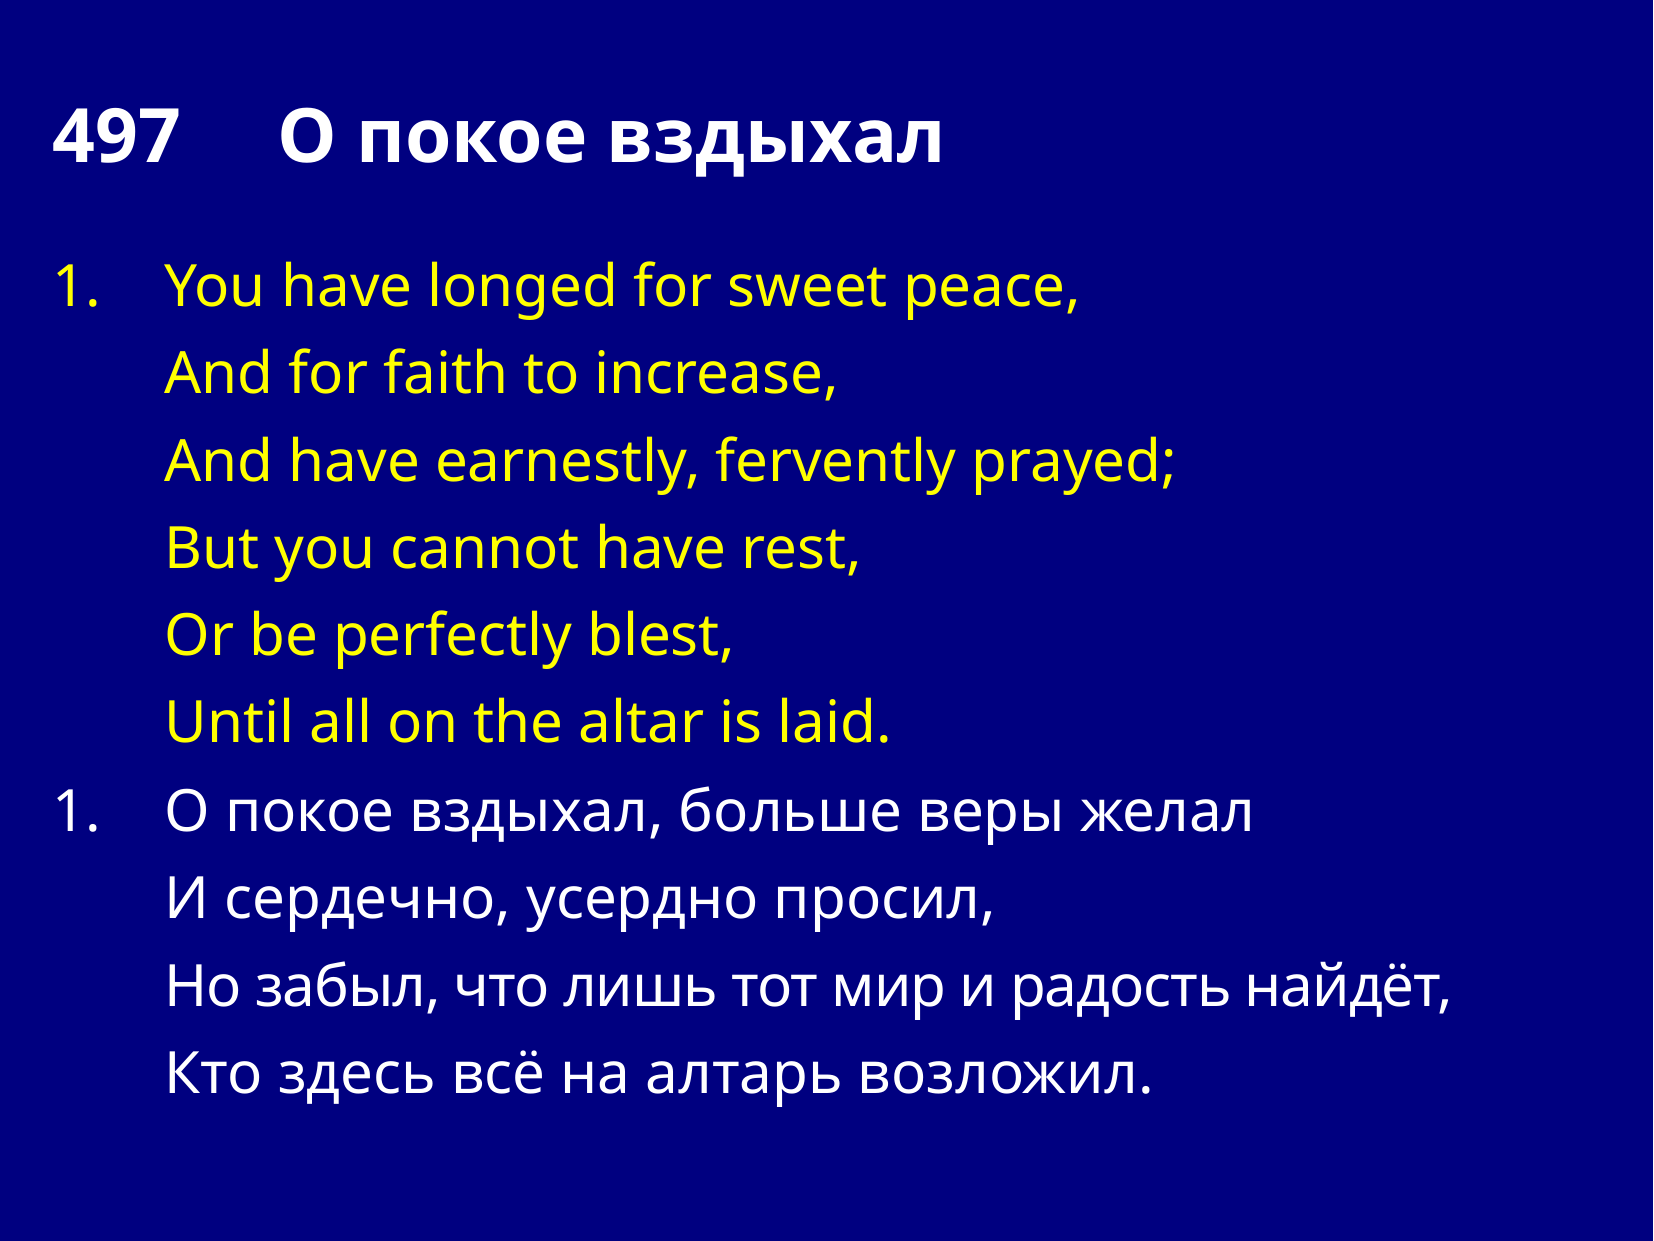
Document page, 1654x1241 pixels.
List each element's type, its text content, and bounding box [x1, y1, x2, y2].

text_box 1. О покое вздыхал, больше веры желал И сердечно, усердно просил, Но забыл, что лишь тот мир и радость найдёт, Кто здесь всё на алтарь возложил. [37, 675, 1653, 1163]
text_box 1. You have longed for sweet peace, And for faith to increase, And have earnestly, fervently prayed; But you cannot have rest, Or be perfectly blest, Until all on the altar is laid. [37, 188, 1576, 675]
text_box 497 О покое вздыхал [37, 75, 1576, 188]
